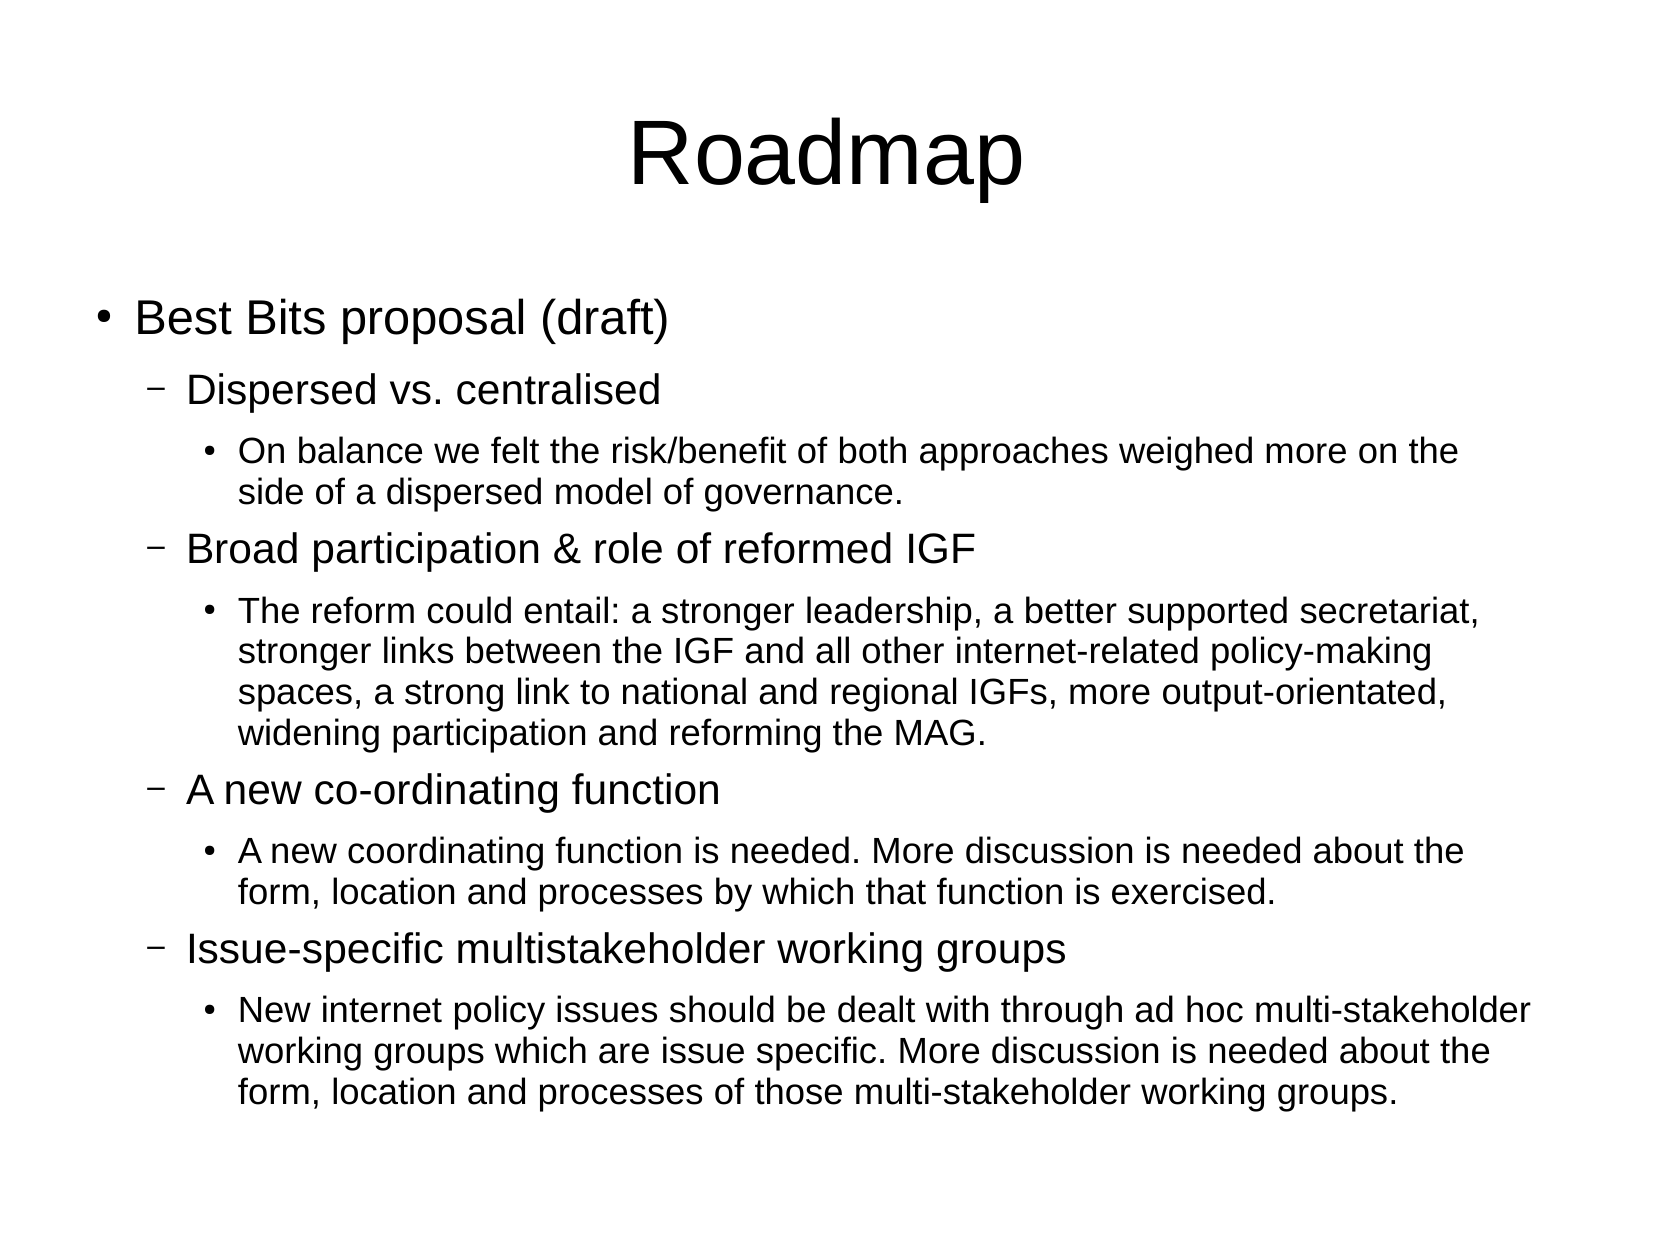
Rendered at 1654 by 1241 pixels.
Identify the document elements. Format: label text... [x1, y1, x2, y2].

list Best Bits proposal (draft) Dispersed vs. centralised On balance we felt the risk/benefit of both approaches weighed more on the side of a dispersed model of governance. Broad participation & role of reformed IGF The reform could entail: a stronger leadership, a better supported secretariat, stronger links between the IGF and all other internet-related policy-making spaces, a strong link to national and regional IGFs, more output-orientated, widening participation and reforming the MAG. A new co-ordinating function A new coordinating function is needed. More discussion is needed about the form, location and processes by which that function is exercised. Issue-specific multistakeholder working groups New internet policy issues should be dealt with through ad hoc multi-stakeholder working groups which are issue specific. More discussion is needed about the form, location and processes of those multi-stakeholder working groups. [82, 290, 1538, 1146]
title Roadmap [82, 49, 1571, 257]
